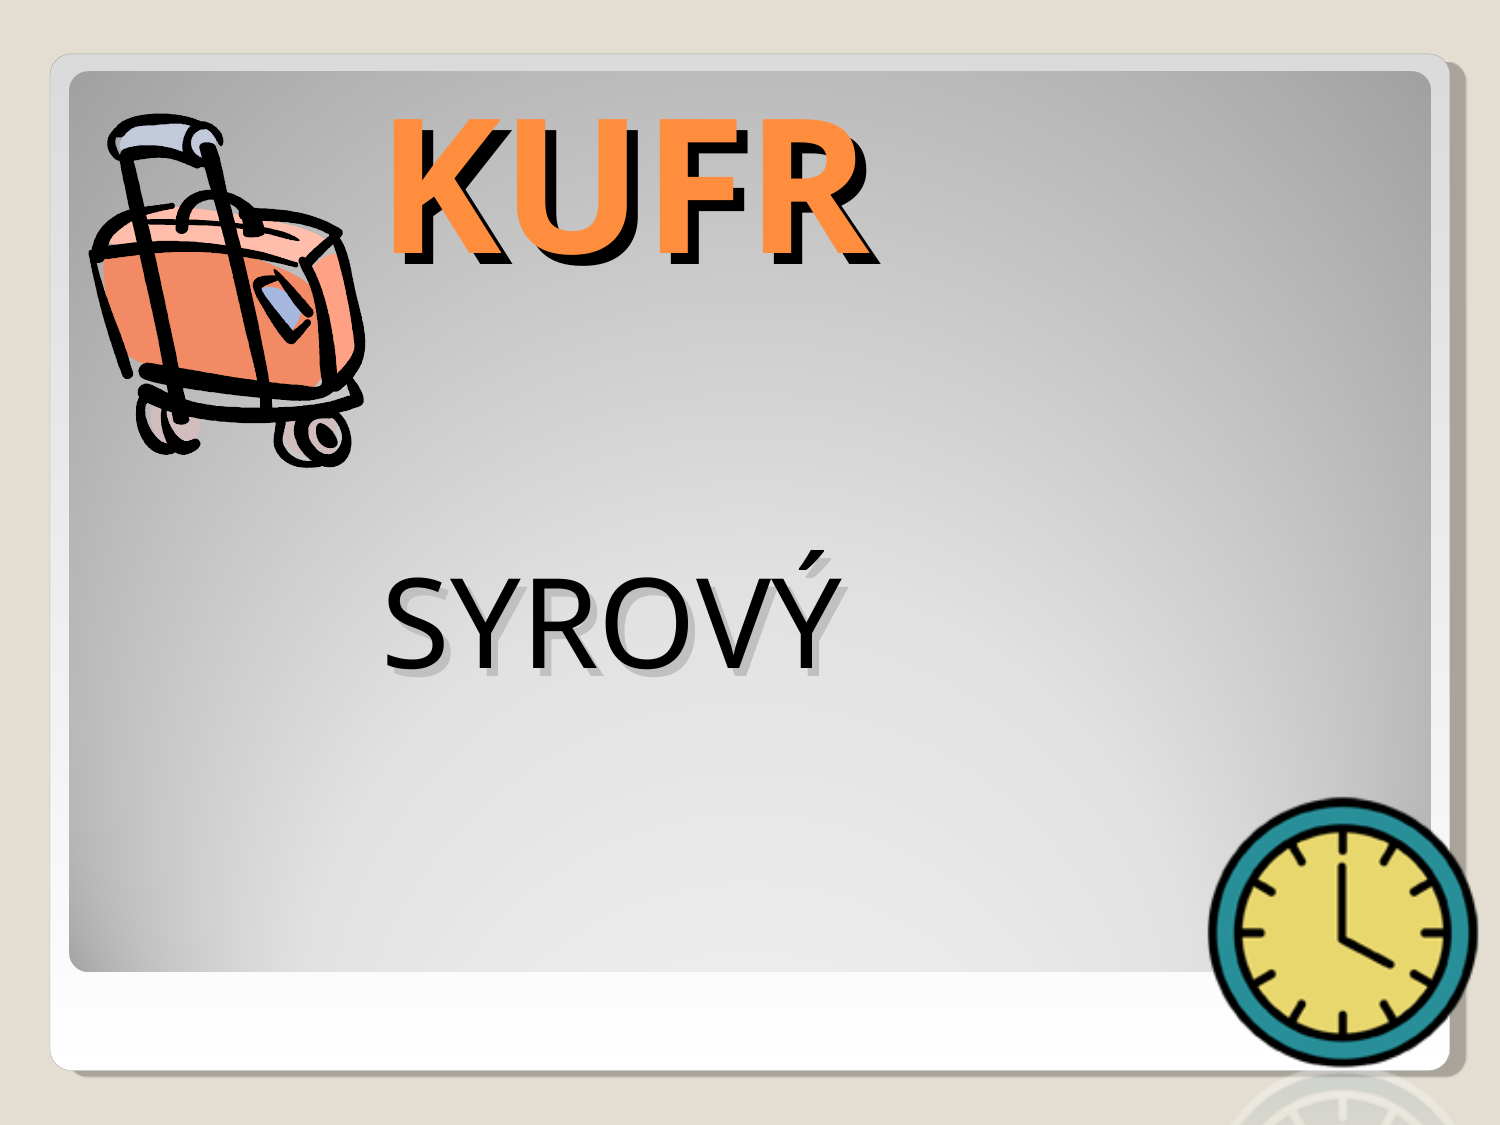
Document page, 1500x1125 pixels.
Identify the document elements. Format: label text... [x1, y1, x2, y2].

text_box SYROVÝ [107, 536, 1117, 780]
picture [69, 71, 1500, 1125]
text_box KUFR [362, 54, 1379, 362]
